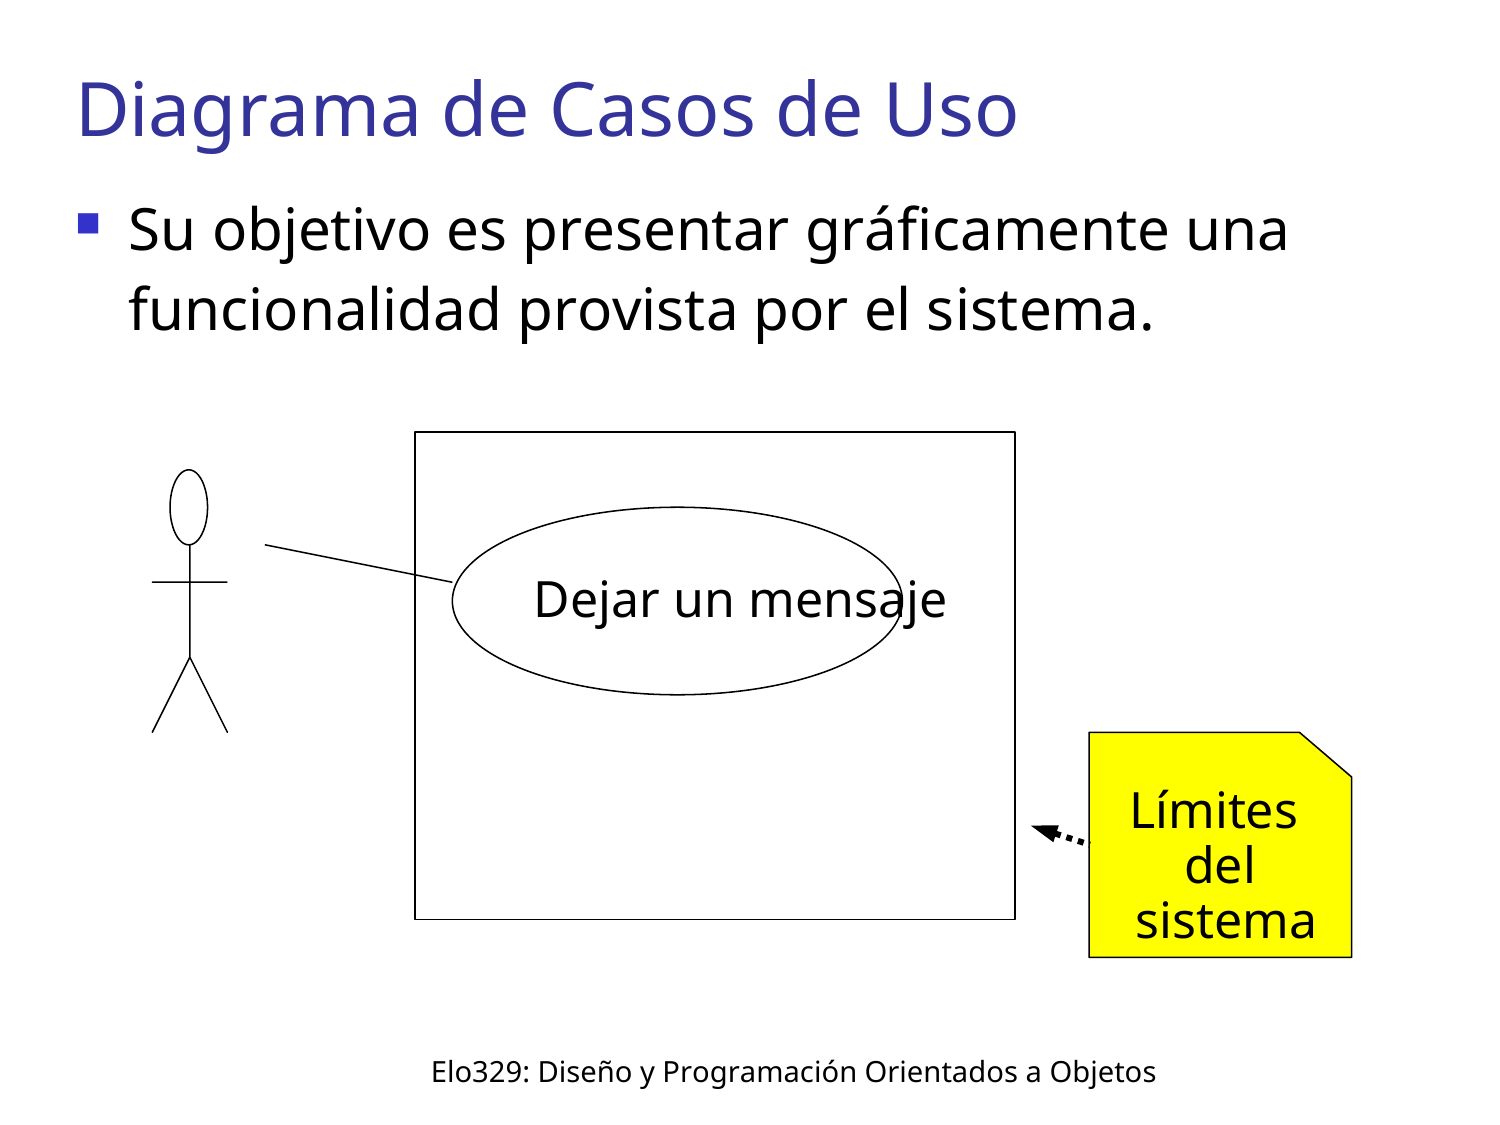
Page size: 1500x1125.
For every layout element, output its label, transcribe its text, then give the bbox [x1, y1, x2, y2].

title Diagrama de Casos de Uso [75, 25, 1449, 188]
text_box Dejar un mensaje [452, 507, 903, 695]
list Su objetivo es presentar gráficamente una funcionalidad provista por el sistema. [75, 187, 1446, 1051]
text_box Límites del sistema [1089, 732, 1352, 958]
